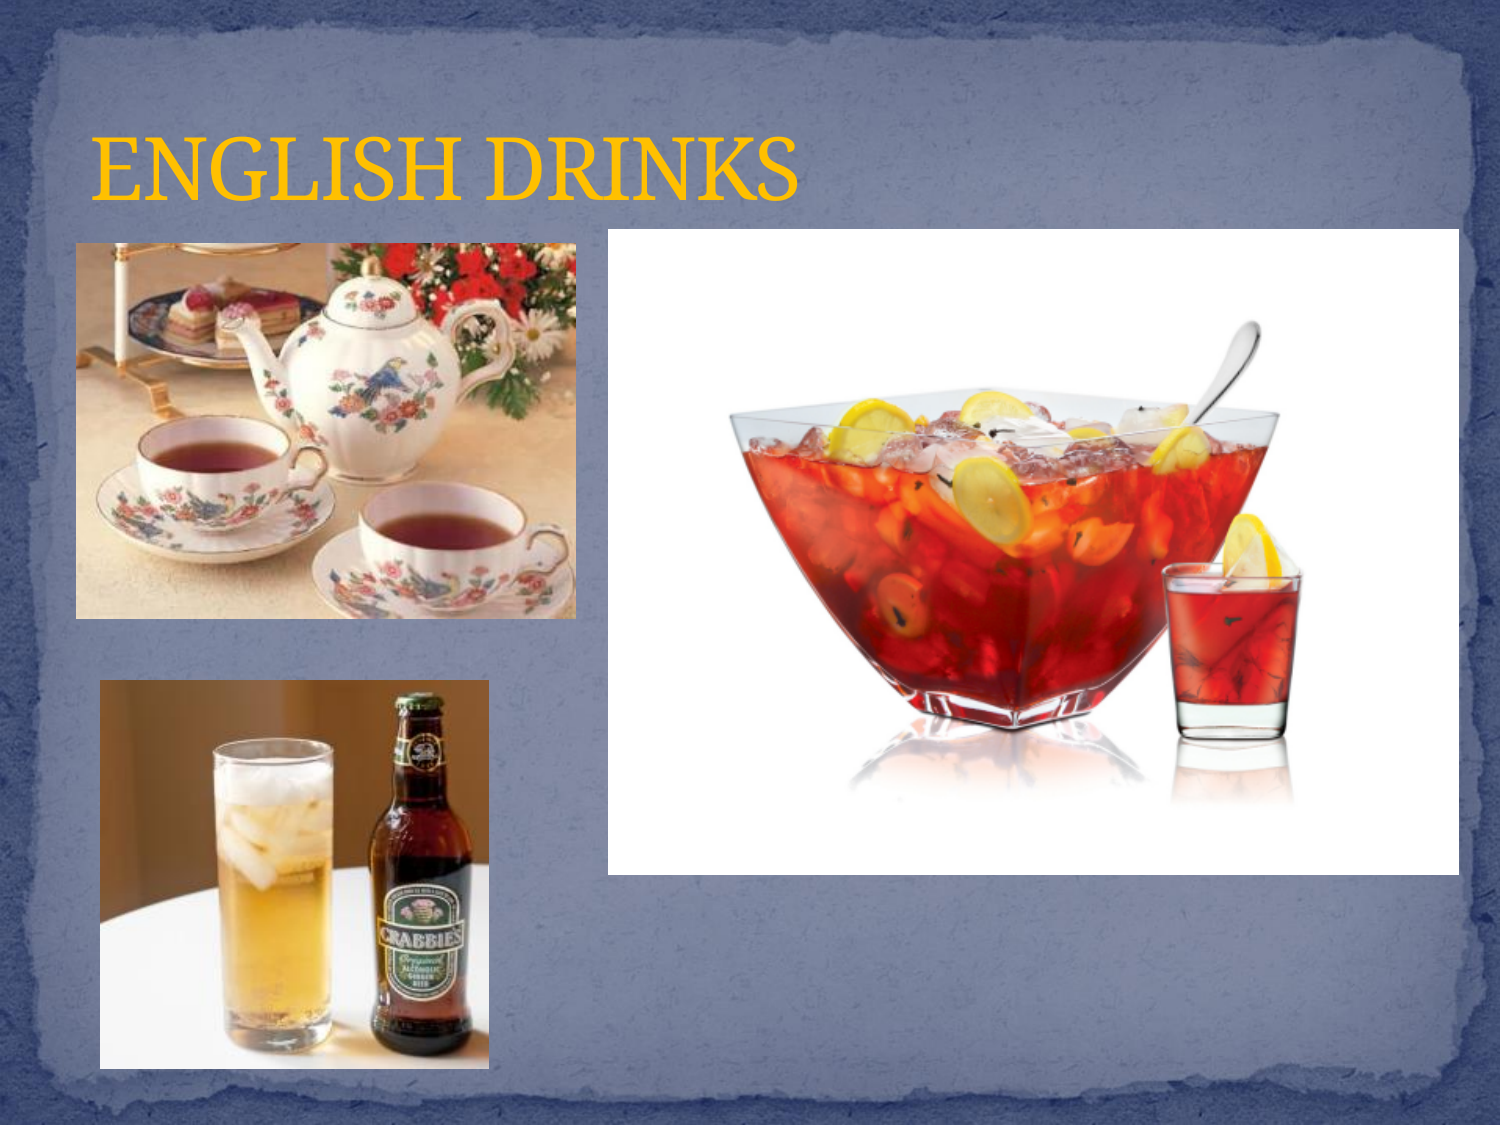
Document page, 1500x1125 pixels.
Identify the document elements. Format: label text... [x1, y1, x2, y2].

picture [0, 0, 1500, 1125]
title ENGLISH DRINKS [75, 24, 1425, 225]
